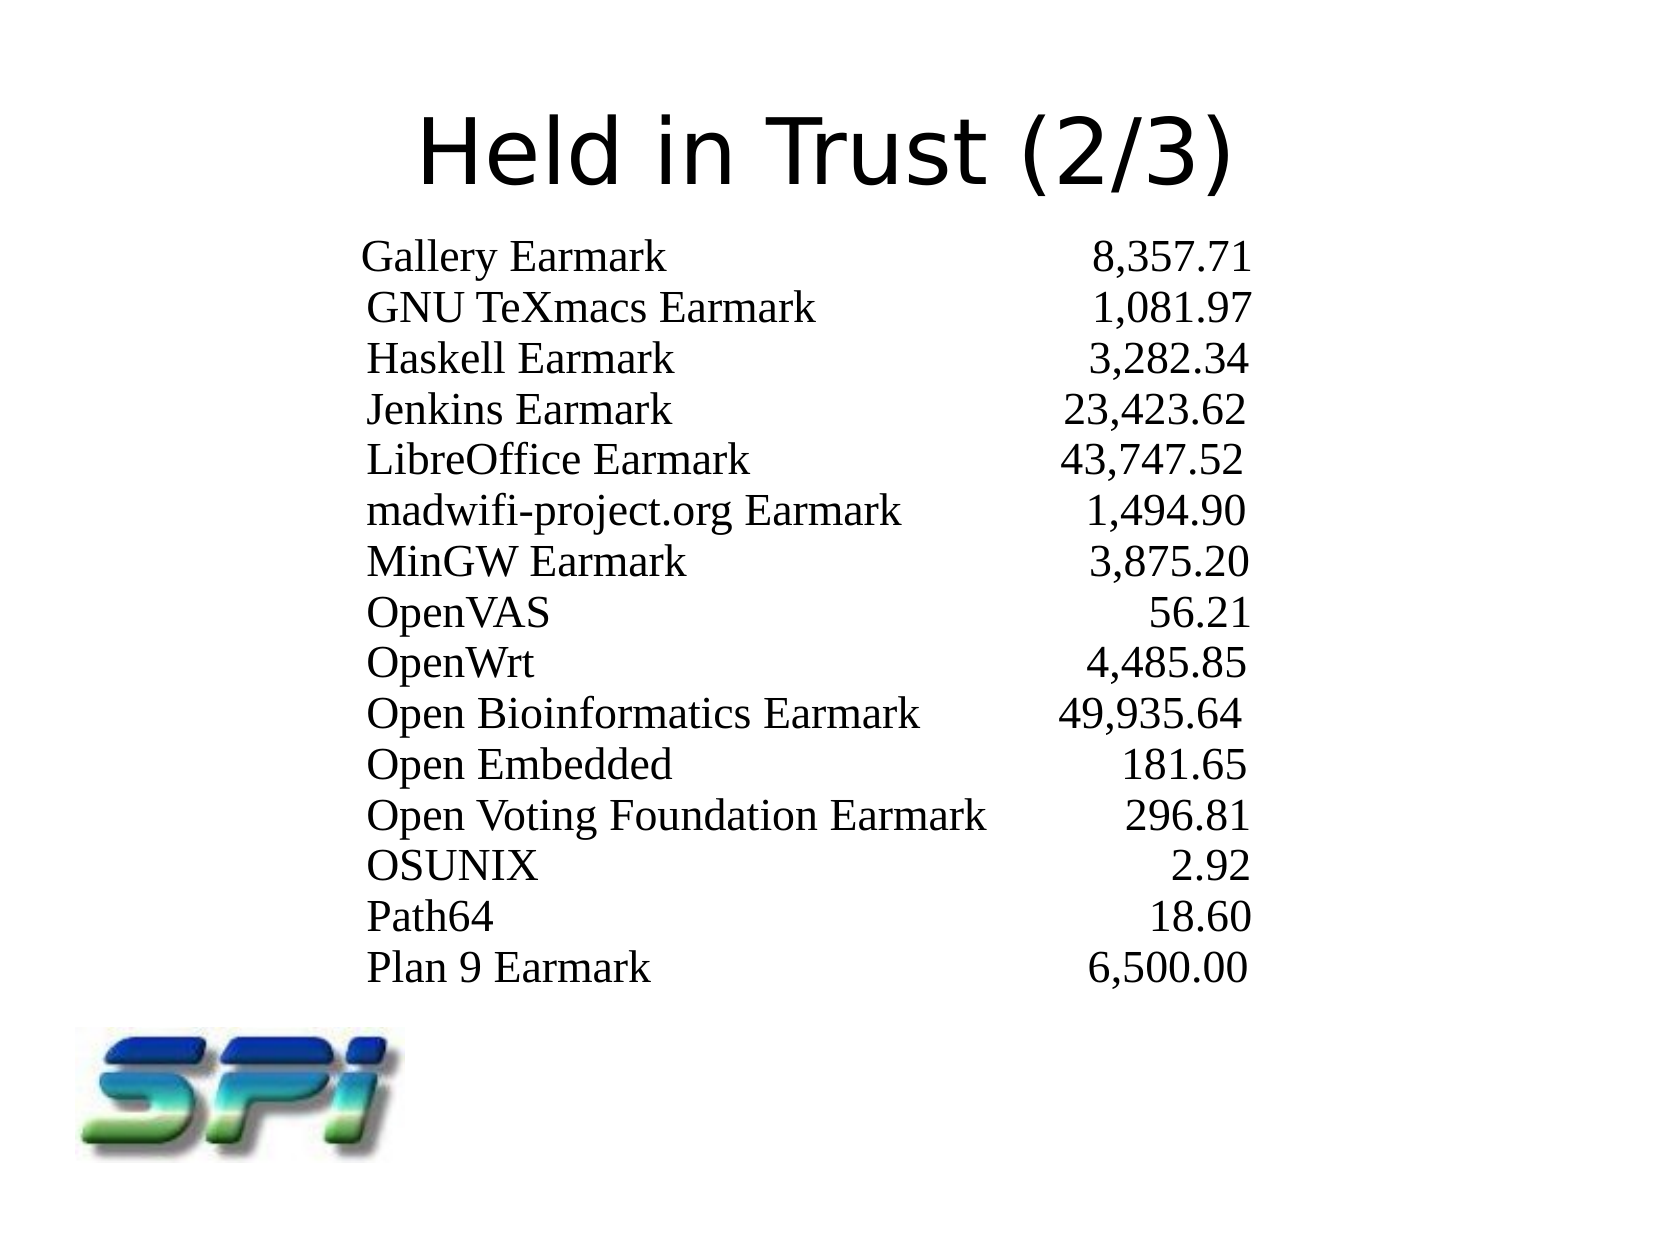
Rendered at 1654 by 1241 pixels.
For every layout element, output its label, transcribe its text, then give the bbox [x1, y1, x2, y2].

picture [75, 1027, 225, 1163]
text_box Gallery Earmark 8,357.71 GNU TeXmacs Earmark 1,081.97 Haskell Earmark 3,282.34 Jenkins Earmark 23,423.62 LibreOffice Earmark 43,747.52 madwifi-project.org Earmark 1,494.90 MinGW Earmark 3,875.20 OpenVAS 56.21 OpenWrt 4,485.85 Open Bioinformatics Earmark 49,935.64 Open Embedded 181.65 Open Voting Foundation Earmark 296.81 OSUNIX 2.92 Path64 18.60 Plan 9 Earmark 6,500.00 [225, 223, 1654, 1241]
title Held in Trust (2/3) [82, 49, 1571, 257]
